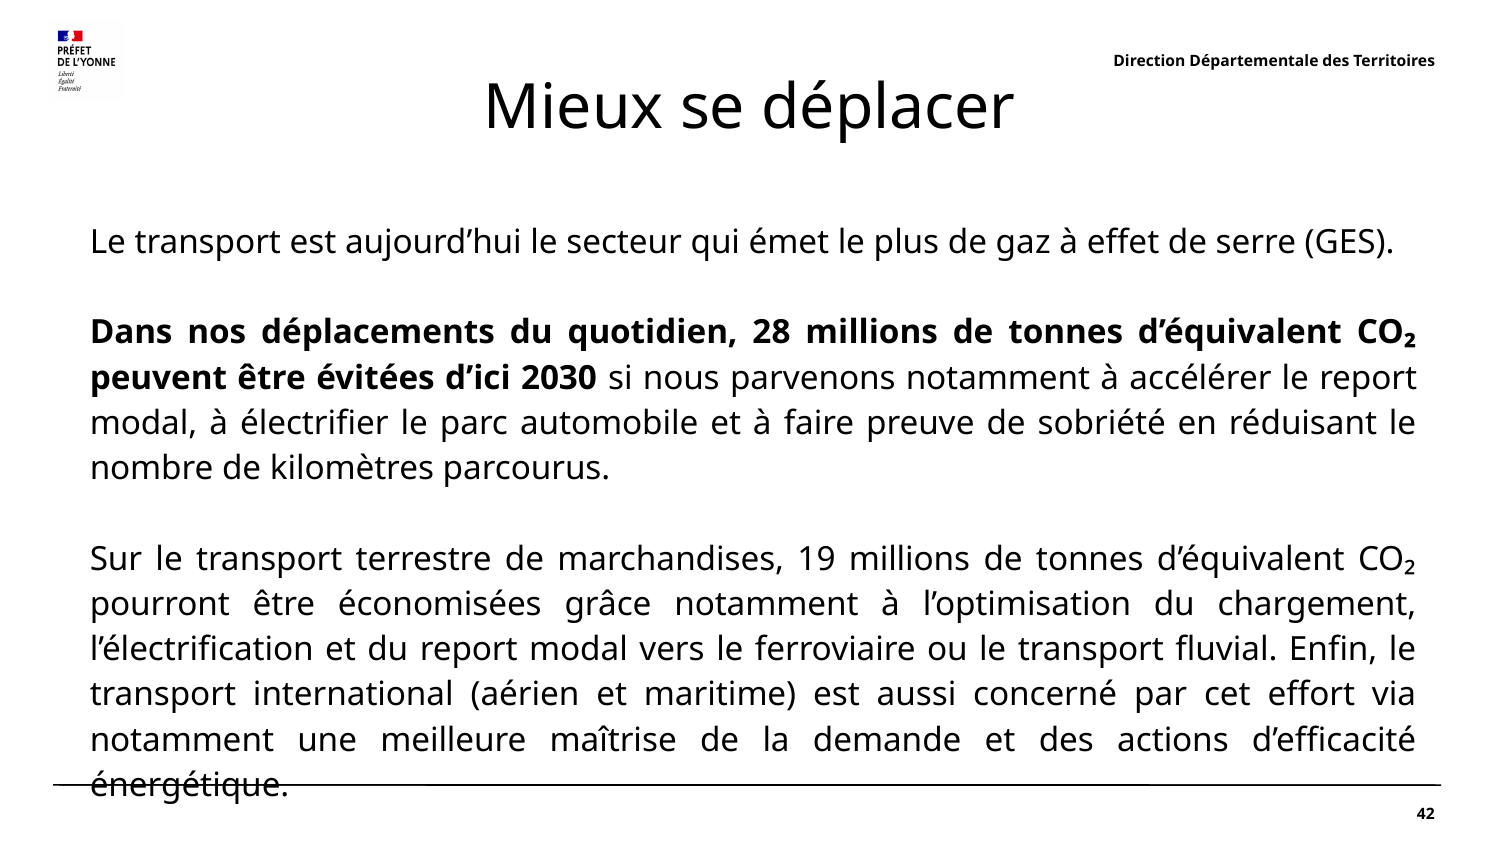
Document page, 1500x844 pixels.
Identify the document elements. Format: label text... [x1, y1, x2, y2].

title Mieux se déplacer [75, 33, 1426, 165]
picture [49, 20, 124, 101]
text_box Le transport est aujourd’hui le secteur qui émet le plus de gaz à effet de serre (GES). Dans nos déplacements du quotidien, 28 millions de tonnes d’équivalent CO₂ peuvent être évitées d’ici 2030 si nous parvenons notamment à accélérer le report modal, à électrifier le parc automobile et à faire preuve de sobriété en réduisant le nombre de kilomètres parcourus. Sur le transport terrestre de marchandises, 19 millions de tonnes d’équivalent CO₂ pourront être économisées grâce notamment à l’optimisation du chargement, l’électrification et du report modal vers le ferroviaire ou le transport fluvial. Enfin, le transport international (aérien et maritime) est aussi concerné par cet effort via notamment une meilleure maîtrise de la demande et des actions d’efficacité énergétique. [75, 165, 1434, 829]
